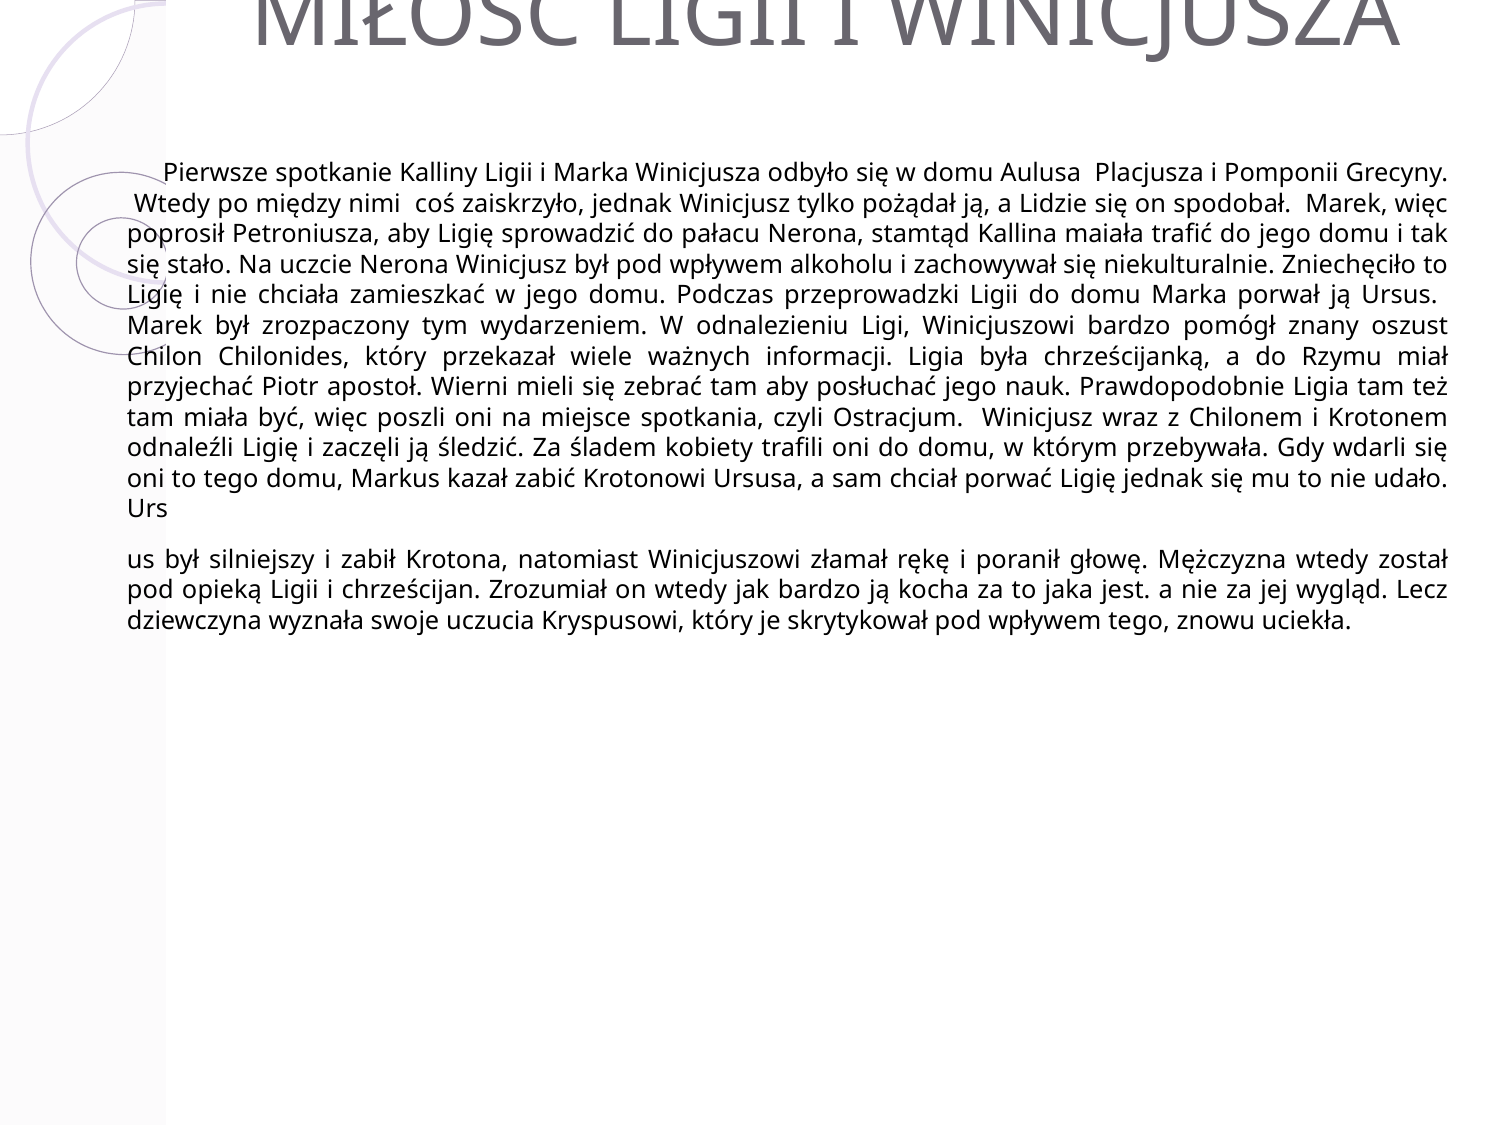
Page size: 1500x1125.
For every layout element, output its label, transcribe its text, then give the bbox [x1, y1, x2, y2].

title MIŁOŚĆ LIGII I WINICJUSZA [235, 0, 1466, 149]
list Pierwsze spotkanie Kalliny Ligii i Marka Winicjusza odbyło się w domu Aulusa Placjusza i Pomponii Grecyny. Wtedy po między nimi coś zaiskrzyło, jednak Winicjusz tylko pożądał ją, a Lidzie się on spodobał. Marek, więc poprosił Petroniusza, aby Ligię sprowadzić do pałacu Nerona, stamtąd Kallina maiała trafić do jego domu i tak się stało. Na uczcie Nerona Winicjusz był pod wpływem alkoholu i zachowywał się niekulturalnie. Zniechęciło to Ligię i nie chciała zamieszkać w jego domu. Podczas przeprowadzki Ligii do domu Marka porwał ją Ursus. Marek był zrozpaczony tym wydarzeniem. W odnalezieniu Ligi, Winicjuszowi bardzo pomógł znany oszust Chilon Chilonides, który przekazał wiele ważnych informacji. Ligia była chrześcijanką, a do Rzymu miał przyjechać Piotr apostoł. Wierni mieli się zebrać tam aby posłuchać jego nauk. Prawdopodobnie Ligia tam też tam miała być, więc poszli oni na miejsce spotkania, czyli Ostracjum. Winicjusz wraz z Chilonem i Krotonem odnaleźli Ligię i zaczęli ją śledzić. Za śladem kobiety trafili oni do domu, w którym przebywała. Gdy wdarli się oni to tego domu, Markus kazał zabić Krotonowi Ursusa, a sam chciał porwać Ligię jednak się mu to nie udało. Urs us był silniejszy i zabił Krotona, natomiast Winicjuszowi złamał rękę i poranił głowę. Mężczyzna wtedy został pod opieką Ligii i chrześcijan. Zrozumiał on wtedy jak bardzo ją kocha za to jaka jest. a nie za jej wygląd. Lecz dziewczyna wyznała swoje uczucia Kryspusowi, który je skrytykował pod wpływem tego, znowu uciekła. [112, 149, 1466, 693]
